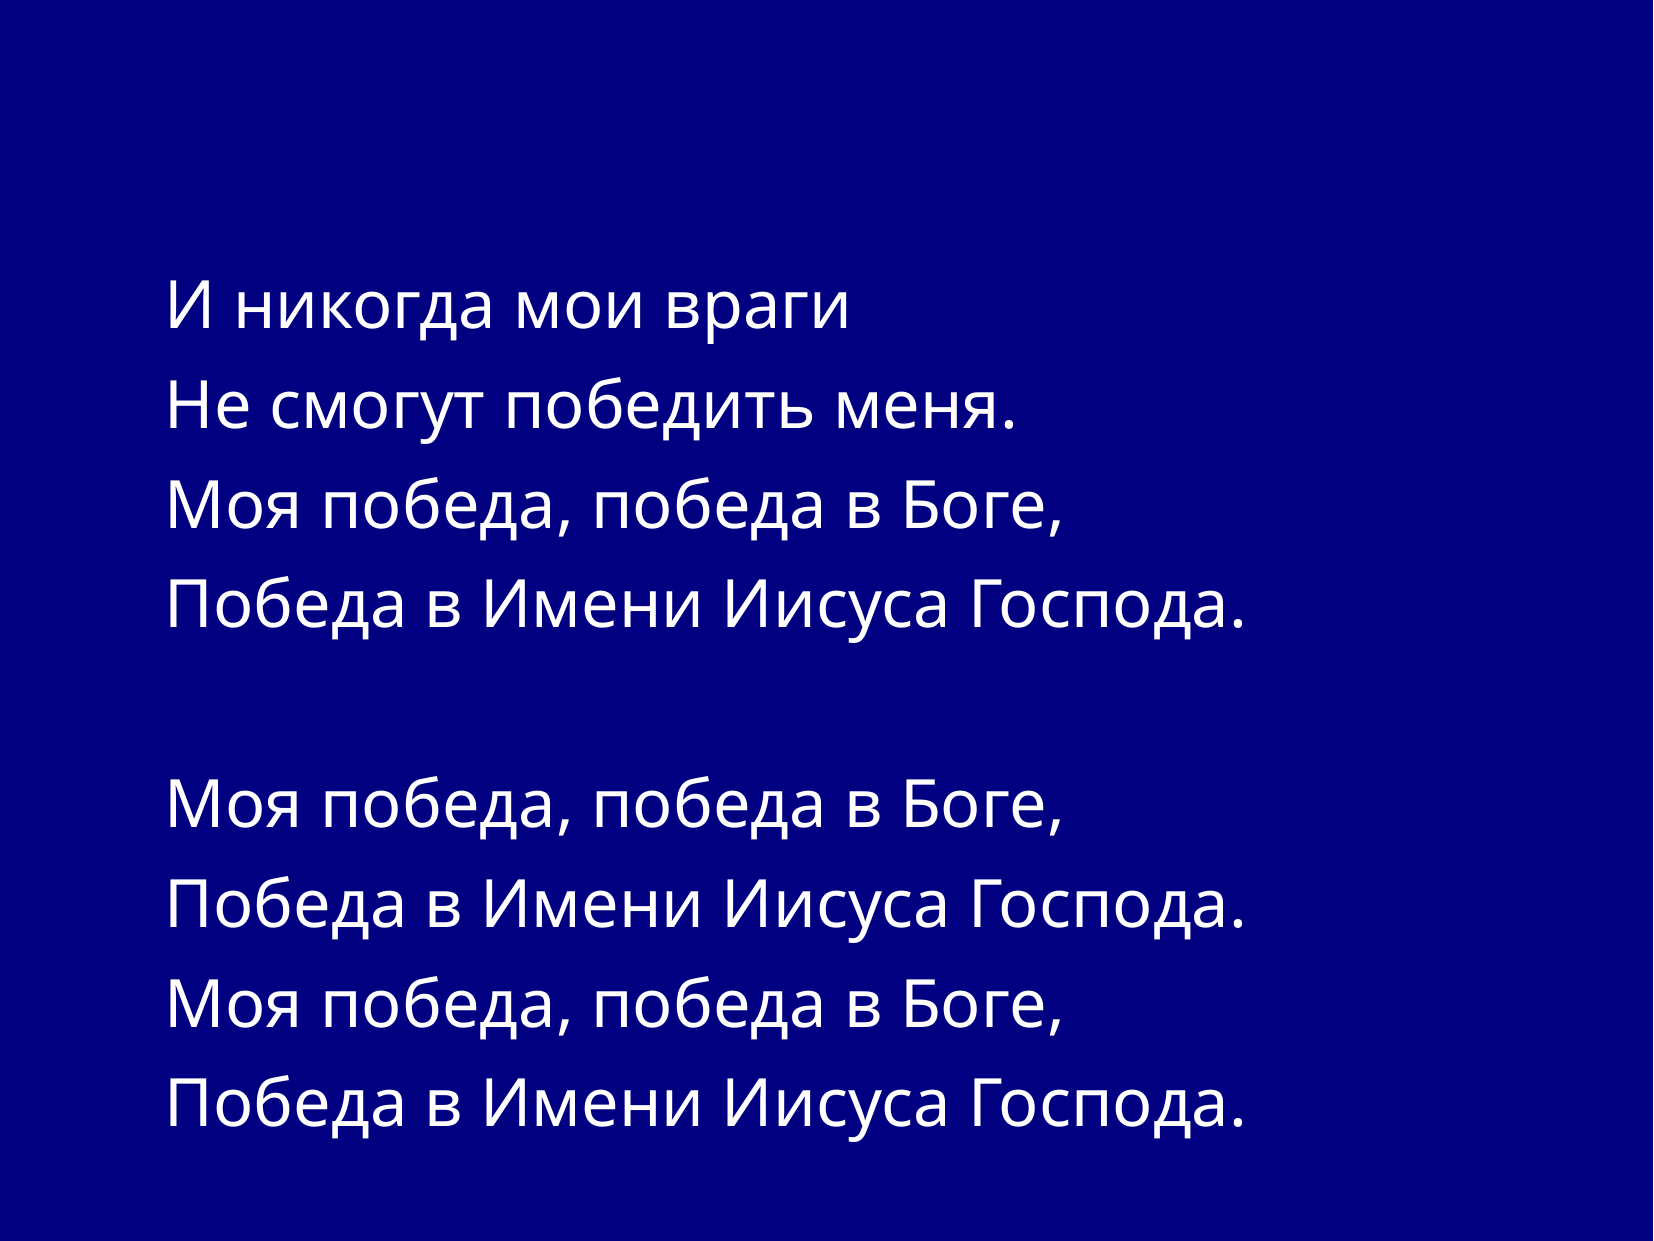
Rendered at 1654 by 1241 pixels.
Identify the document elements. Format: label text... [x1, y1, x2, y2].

text_box И никогда мои враги Не смогут победить меня. Моя победа, победа в Боге, Победа в Имени Иисуса Господа. Моя победа, победа в Боге, Победа в Имени Иисуса Господа. Моя победа, победа в Боге, Победа в Имени Иисуса Господа. [37, 150, 1653, 1163]
